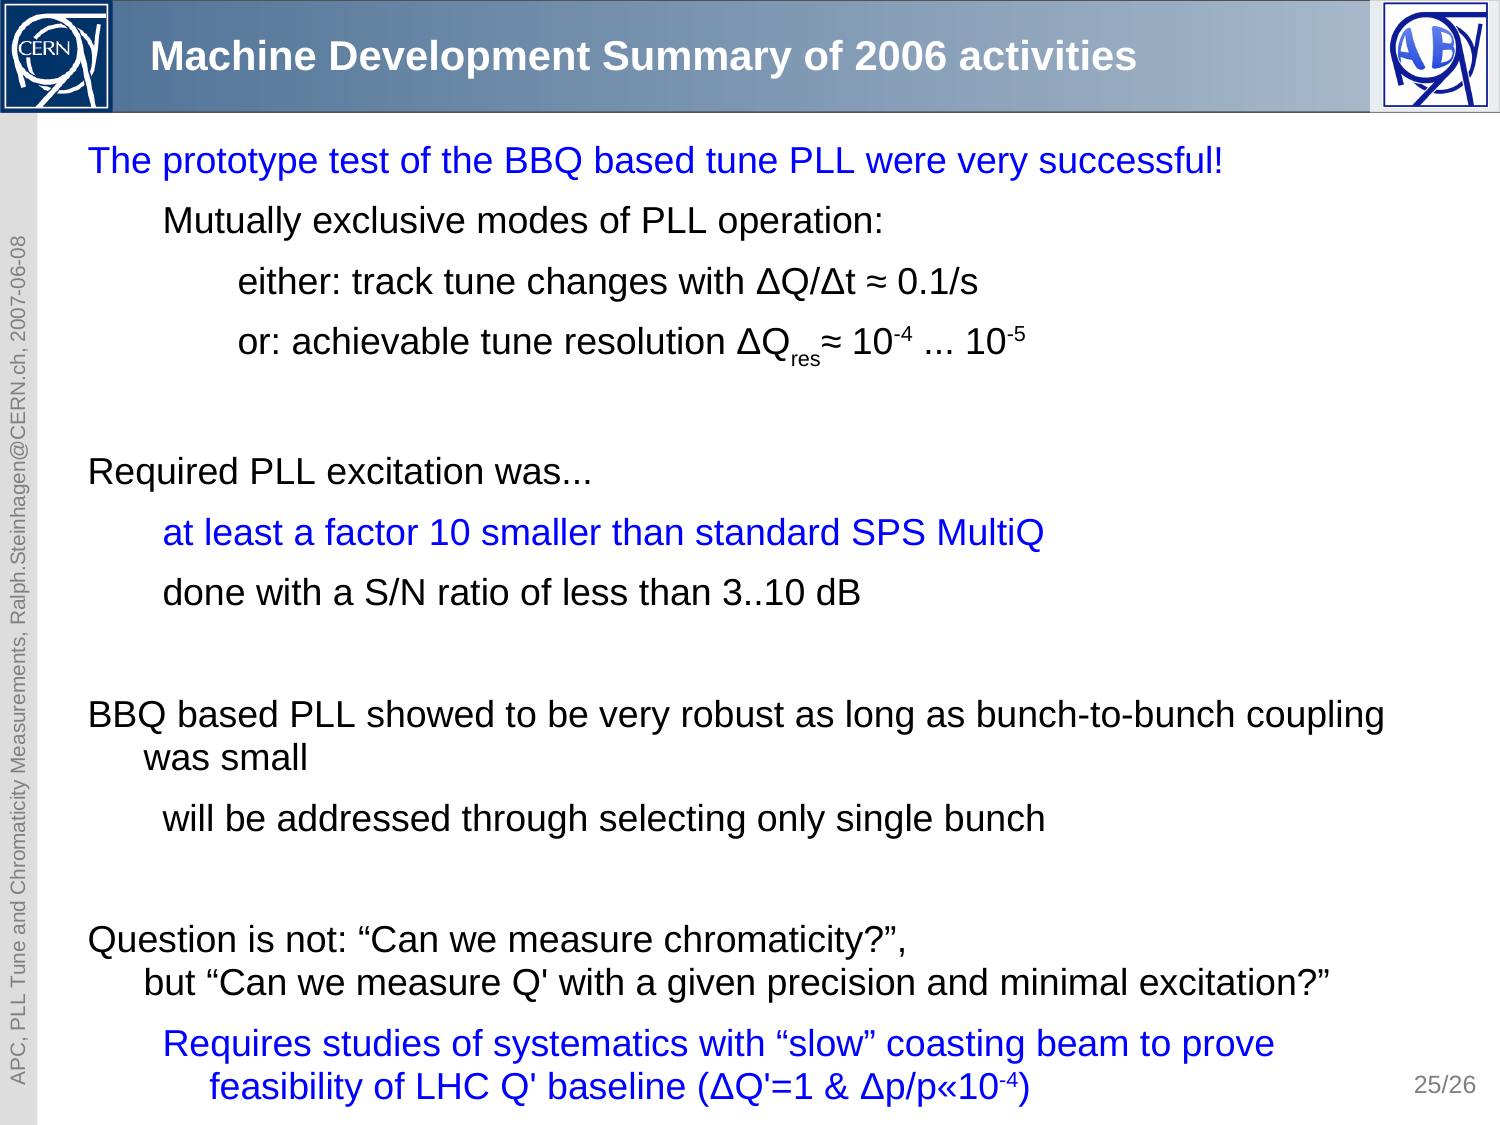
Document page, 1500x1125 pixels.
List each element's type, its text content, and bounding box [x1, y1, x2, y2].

title Machine Development Summary of 2006 activities [150, 0, 1201, 113]
list The prototype test of the BBQ based tune PLL were very successful! Mutually exclusive modes of PLL operation: either: track tune changes with ΔQ/Δt ≈ 0.1/s or: achievable tune resolution ΔQres≈ 10-4 ... 10-5 Required PLL excitation was... at least a factor 10 smaller than standard SPS MultiQ done with a S/N ratio of less than 3..10 dB BBQ based PLL showed to be very robust as long as bunch-to-bunch coupling was small will be addressed through selecting only single bunch Question is not: “Can we measure chromaticity?”, but “Can we measure Q' with a given precision and minimal excitation?” Requires studies of systematics with “slow” coasting beam to prove feasibility of LHC Q' baseline (ΔQ'=1 & Δp/p«10-4) [87, 137, 1438, 1108]
picture [0, 0, 113, 113]
picture [1382, 1, 1489, 108]
